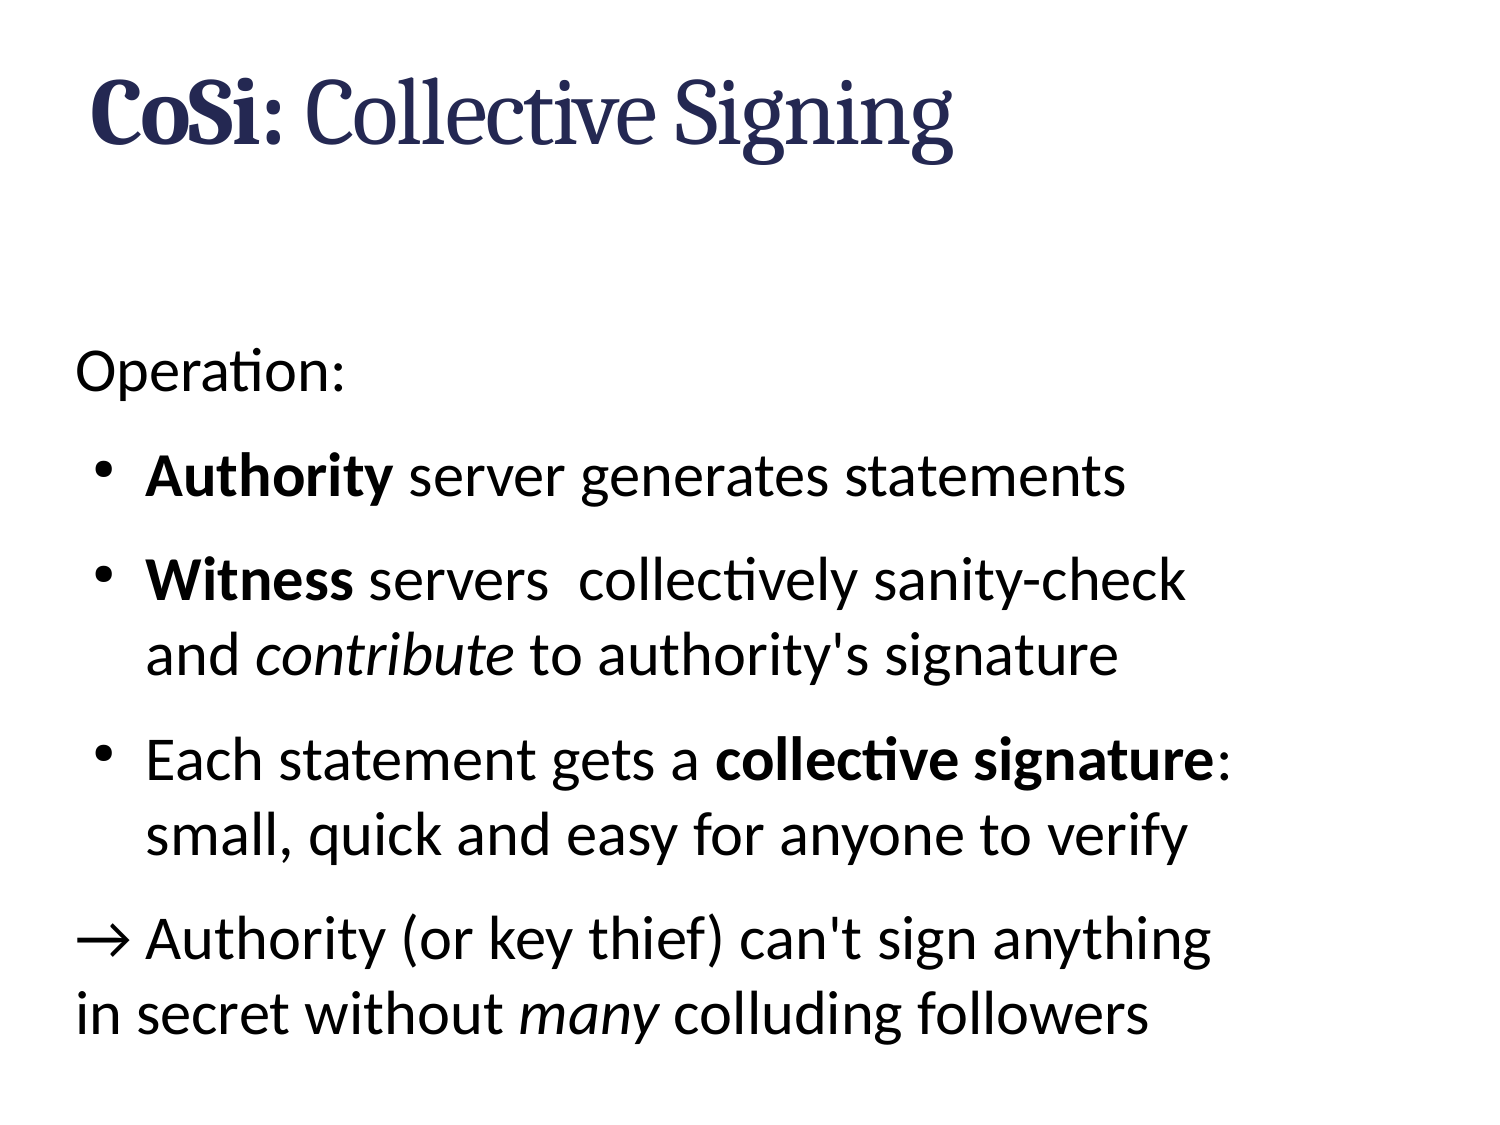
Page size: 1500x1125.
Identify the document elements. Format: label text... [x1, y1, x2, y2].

title CoSi: Collective Signing [75, 12, 1325, 200]
list Operation: Authority server generates statements Witness servers collectively sanity-check and contribute to authority's signature Each statement gets a collective signature: small, quick and easy for anyone to verify → Authority (or key thief) can't sign anything in secret without many colluding followers [75, 224, 1325, 1063]
